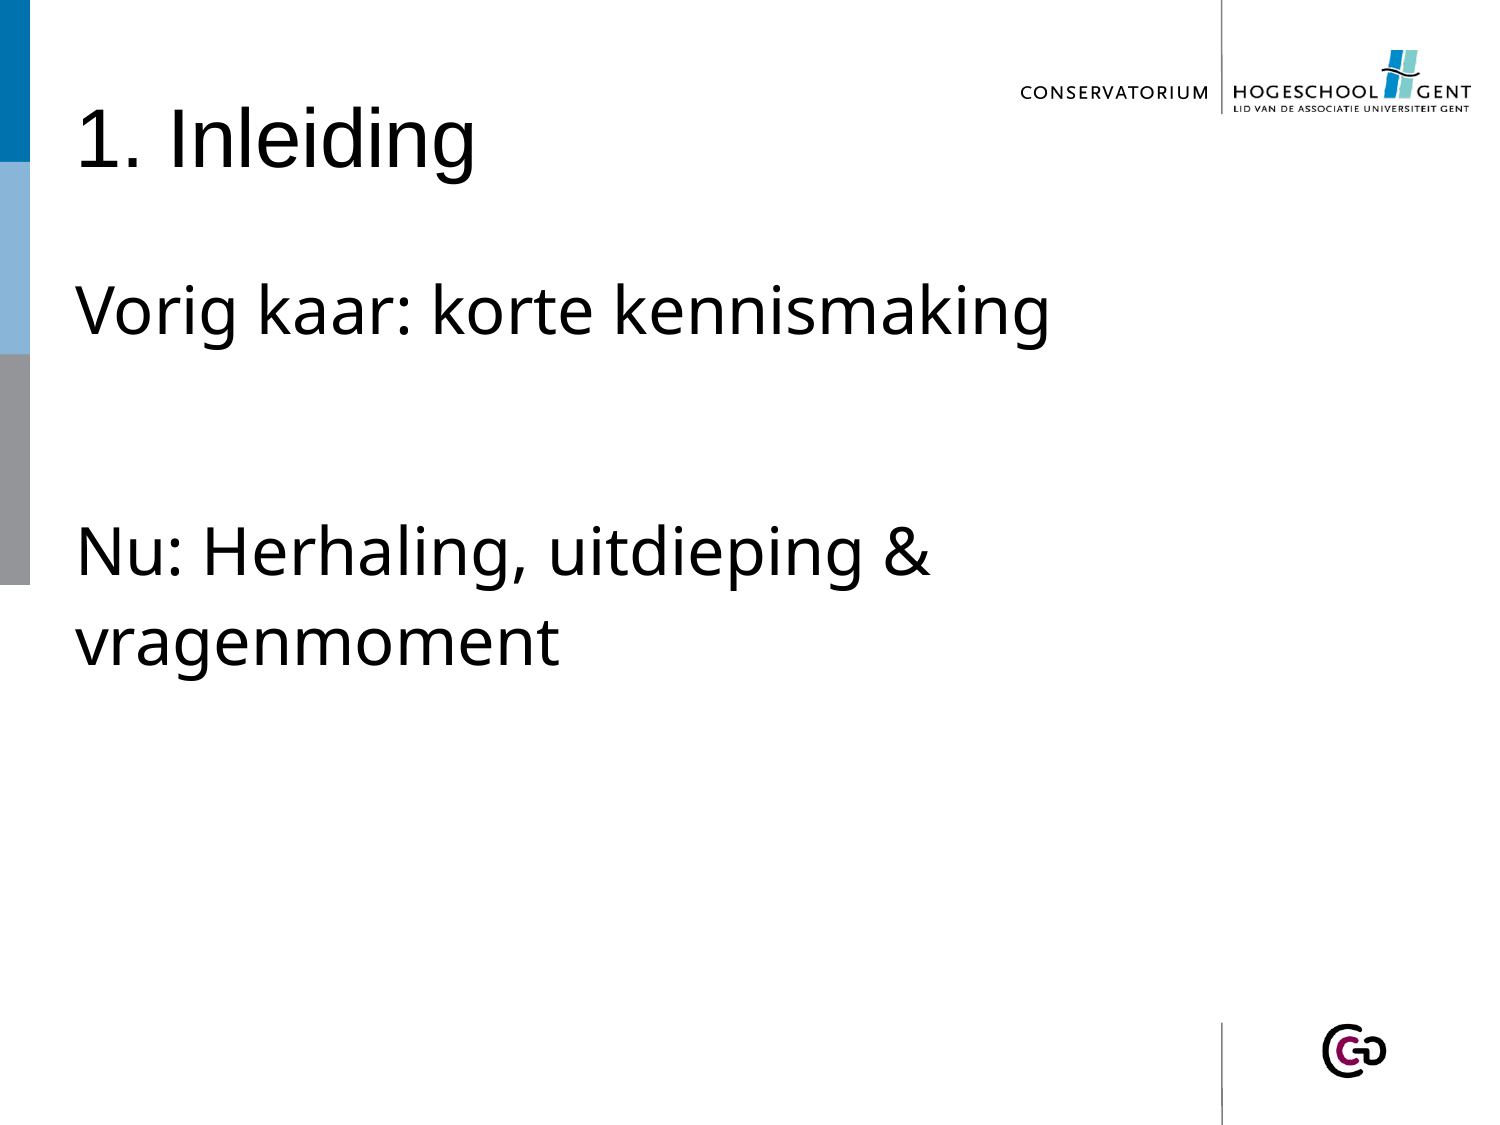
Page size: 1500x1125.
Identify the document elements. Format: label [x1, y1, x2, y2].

subtitle [75, 44, 1425, 1006]
picture [1298, 1011, 1410, 1090]
picture [1425, 50, 1471, 112]
picture [0, 162, 30, 585]
